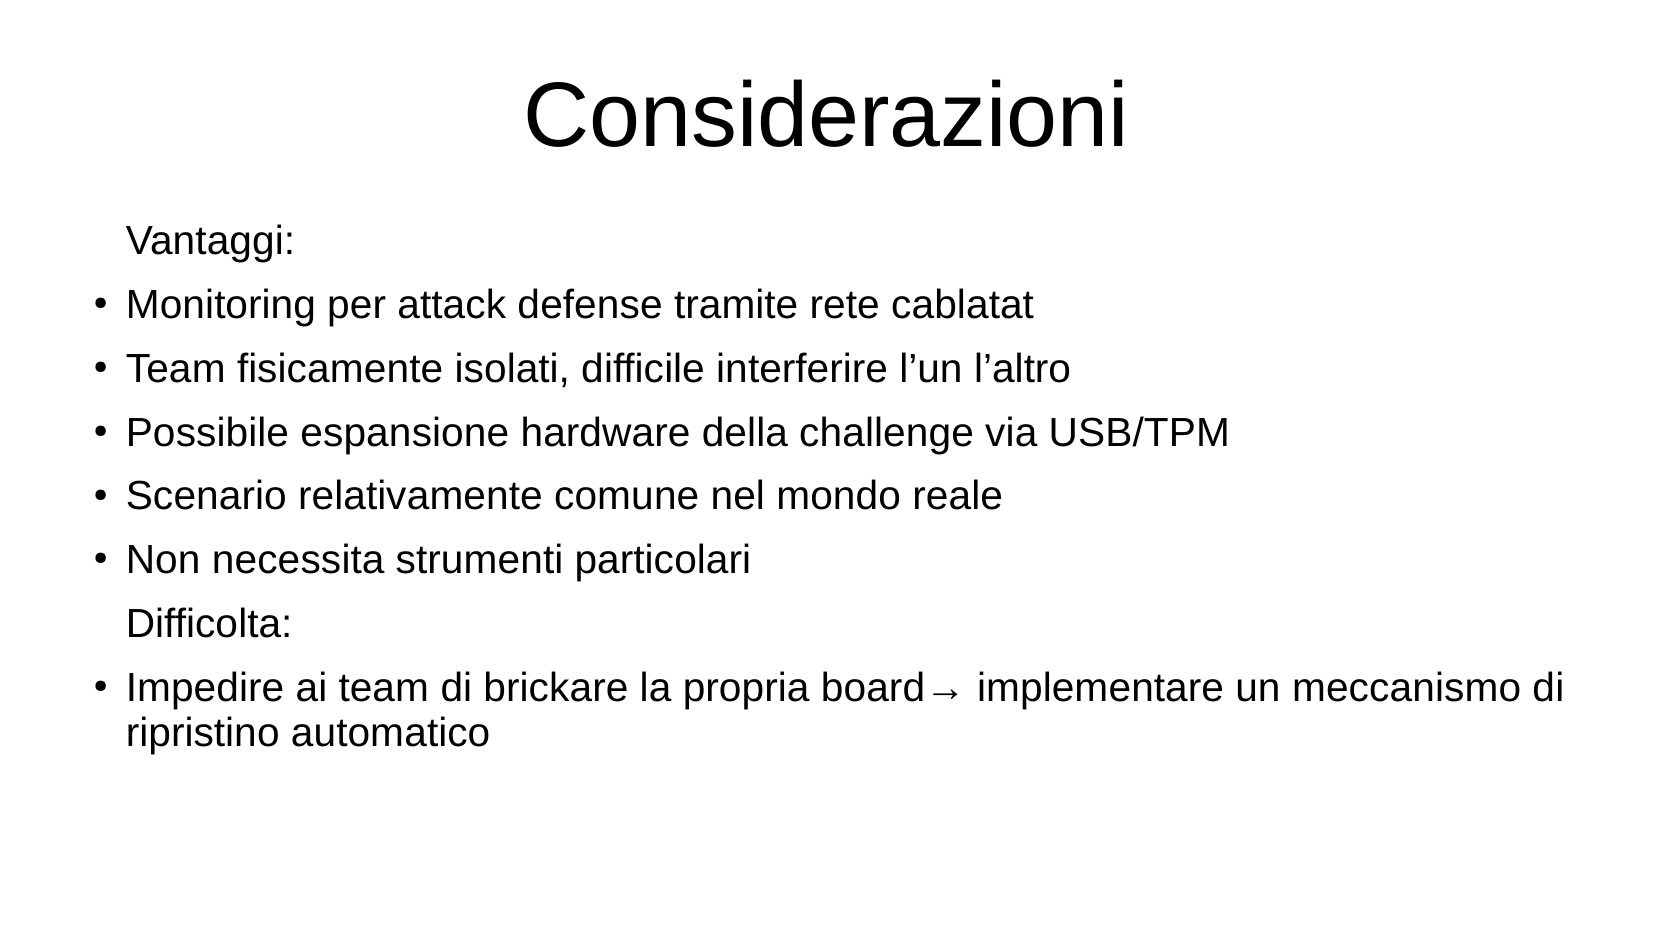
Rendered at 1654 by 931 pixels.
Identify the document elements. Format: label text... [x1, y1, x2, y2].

title Considerazioni [82, 37, 1571, 193]
list Vantaggi: Monitoring per attack defense tramite rete cablatat Team fisicamente isolati, difficile interferire l’un l’altro Possibile espansione hardware della challenge via USB/TPM Scenario relativamente comune nel mondo reale Non necessita strumenti particolari Difficolta: Impedire ai team di brickare la propria board→ implementare un meccanismo di ripristino automatico [82, 217, 1571, 758]
